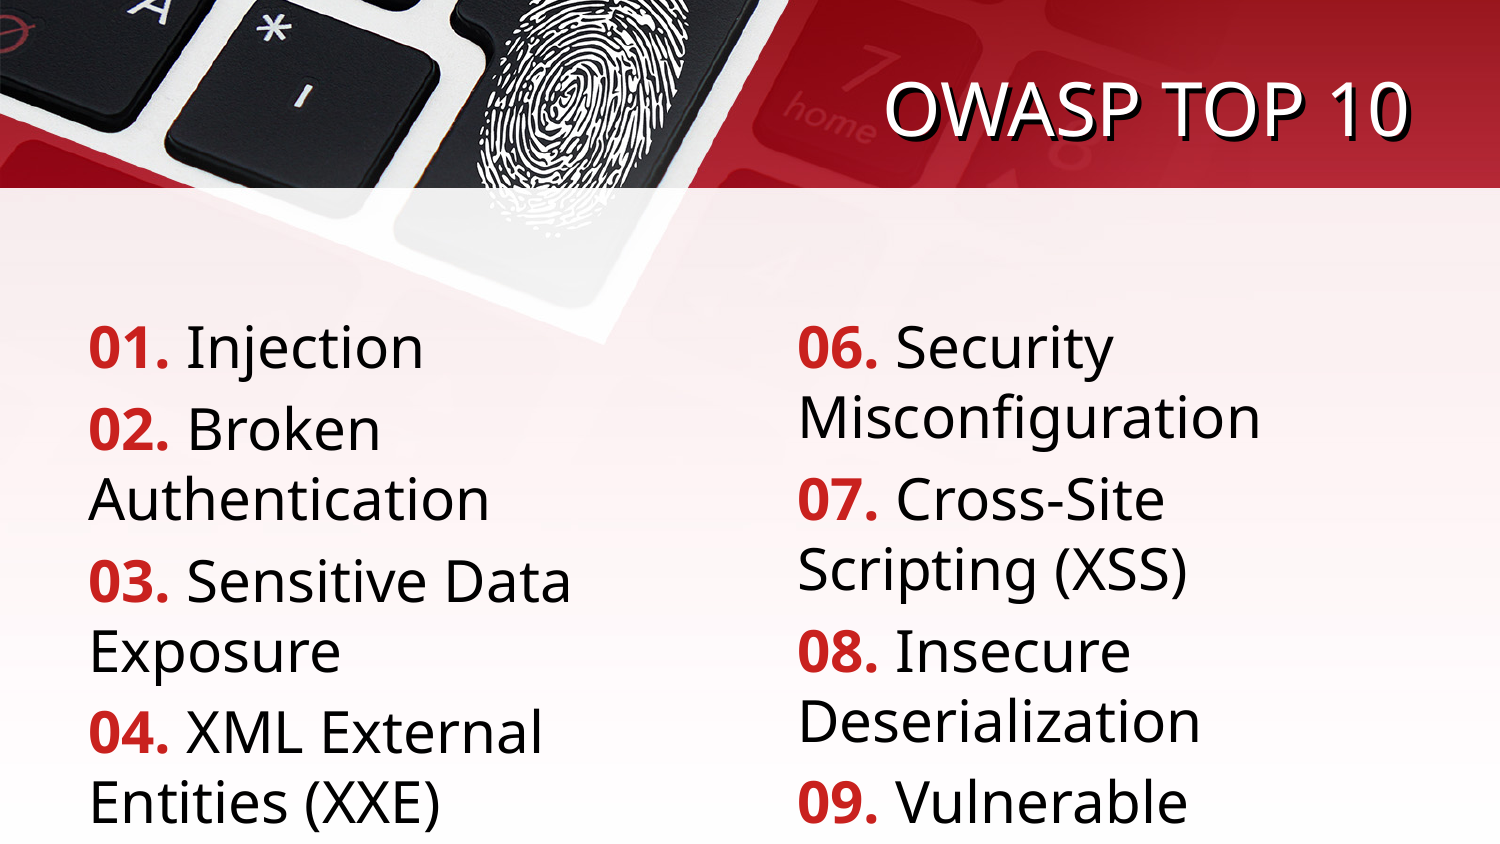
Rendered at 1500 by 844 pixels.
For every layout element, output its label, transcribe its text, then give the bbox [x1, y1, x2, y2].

title OWASP TOP 10 [73, 46, 1427, 168]
picture [0, 0, 1500, 844]
list 01. Injection 02. Broken Authentication 03. Sensitive Data Exposure 04. XML External Entities (XXE) 05. Broken Access Control [73, 221, 739, 773]
list 06. Security Misconfiguration 07. Cross-Site Scripting (XSS) 08. Insecure Deserialization 09. Vulnerable Components 10. Insufficient Logging [782, 221, 1418, 773]
